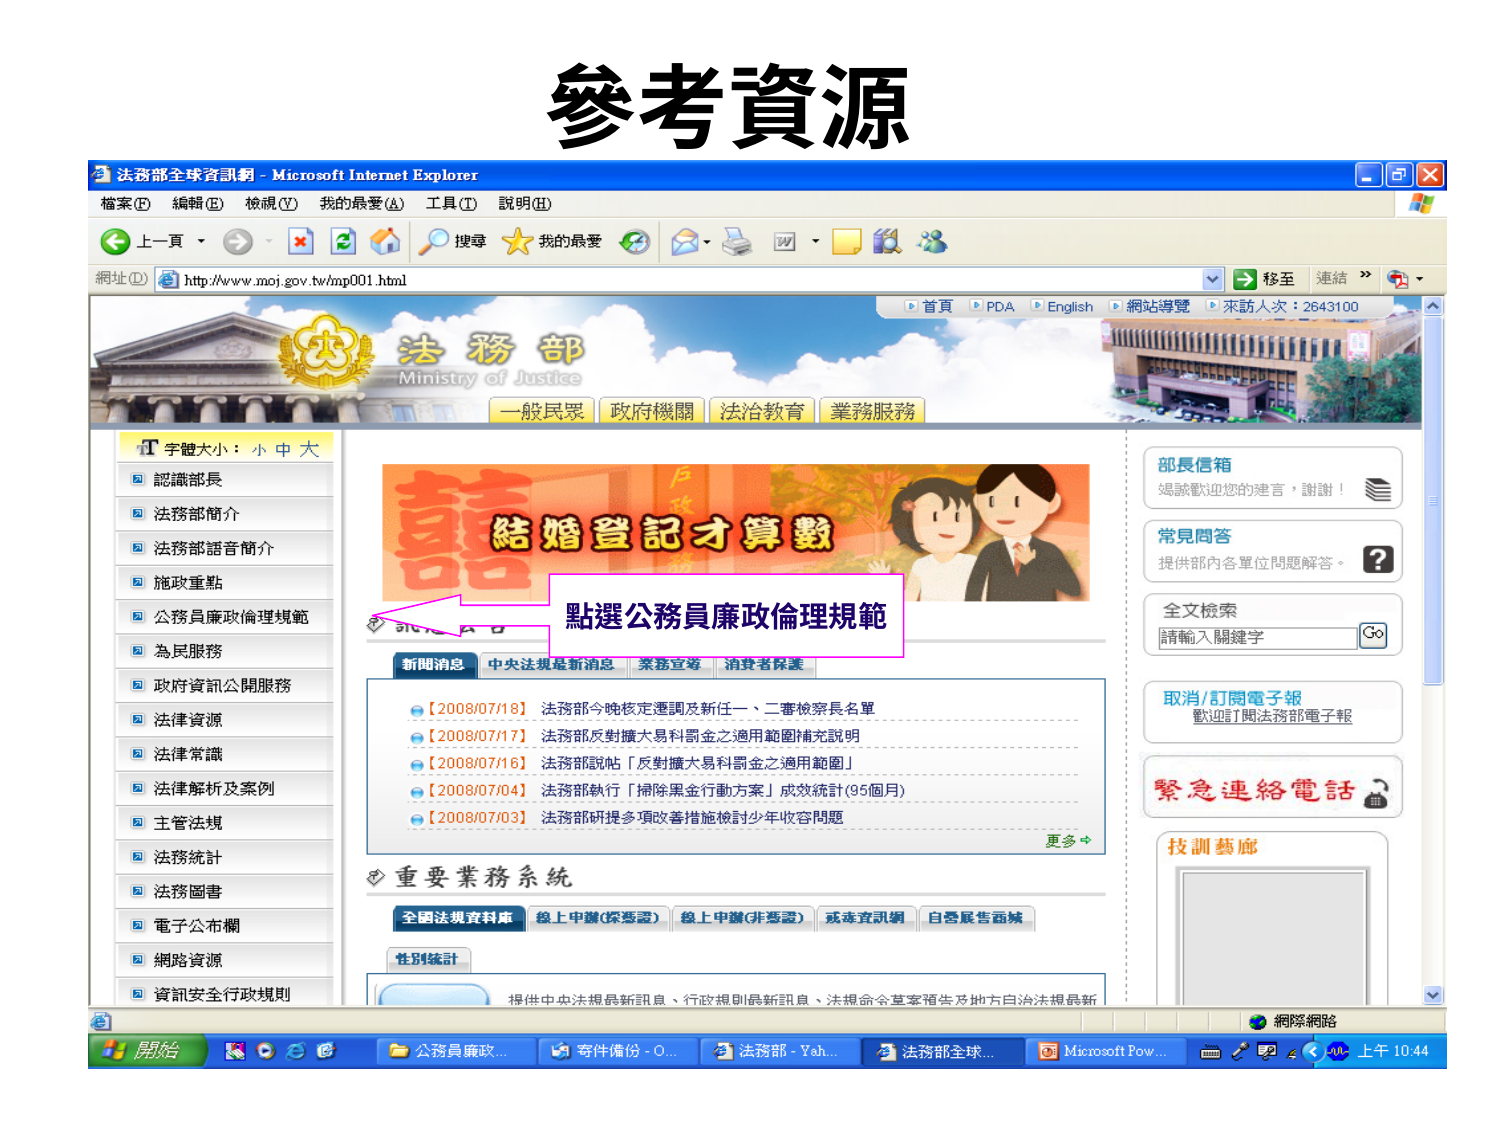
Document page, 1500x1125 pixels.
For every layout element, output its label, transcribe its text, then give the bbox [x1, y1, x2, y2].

text_box 點選公務員廉政倫理規範 [372, 574, 904, 658]
title 參考資源 [53, 42, 1404, 139]
picture [88, 160, 1447, 1070]
